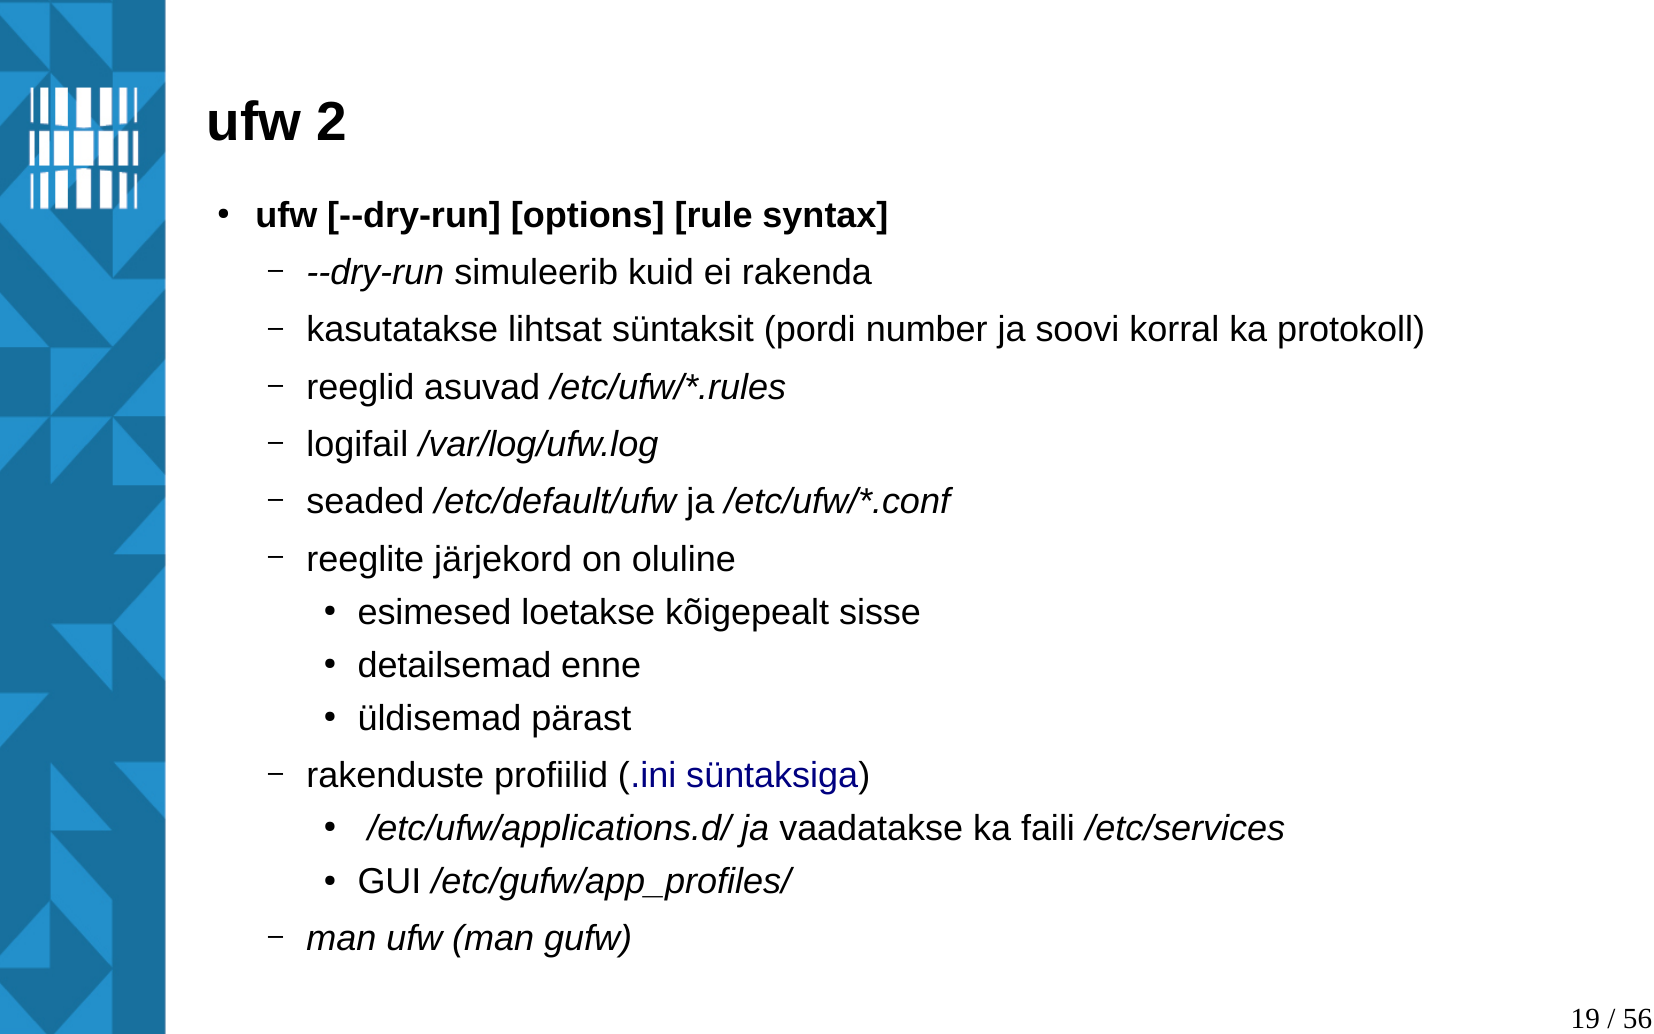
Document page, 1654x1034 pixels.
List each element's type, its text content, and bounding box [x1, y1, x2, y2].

list ufw [--dry-run] [options] [rule syntax] --dry-run simuleerib kuid ei rakenda kasutatakse lihtsat süntaksit (pordi number ja soovi korral ka protokoll) reeglid asuvad /etc/ufw/*.rules logifail /var/log/ufw.log seaded /etc/default/ufw ja /etc/ufw/*.conf reeglite järjekord on oluline esimesed loetakse kõigepealt sisse detailsemad enne üldisemad pärast rakenduste profiilid (.ini süntaksiga) /etc/ufw/applications.d/ ja vaadatakse ka faili /etc/services GUI /etc/gufw/app_profiles/ man ufw (man gufw) [204, 194, 1595, 962]
title ufw 2 [206, 64, 1625, 178]
